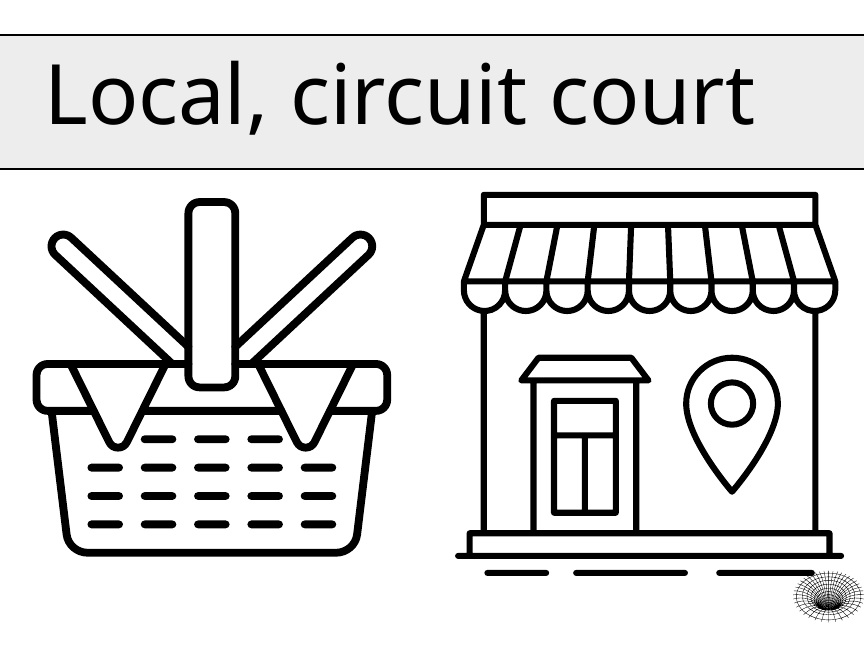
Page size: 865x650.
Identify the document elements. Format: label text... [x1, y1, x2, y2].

title Local, circuit court [29, 34, 864, 161]
text_box [0, 34, 864, 169]
picture [442, 177, 857, 650]
picture [10, 175, 414, 650]
